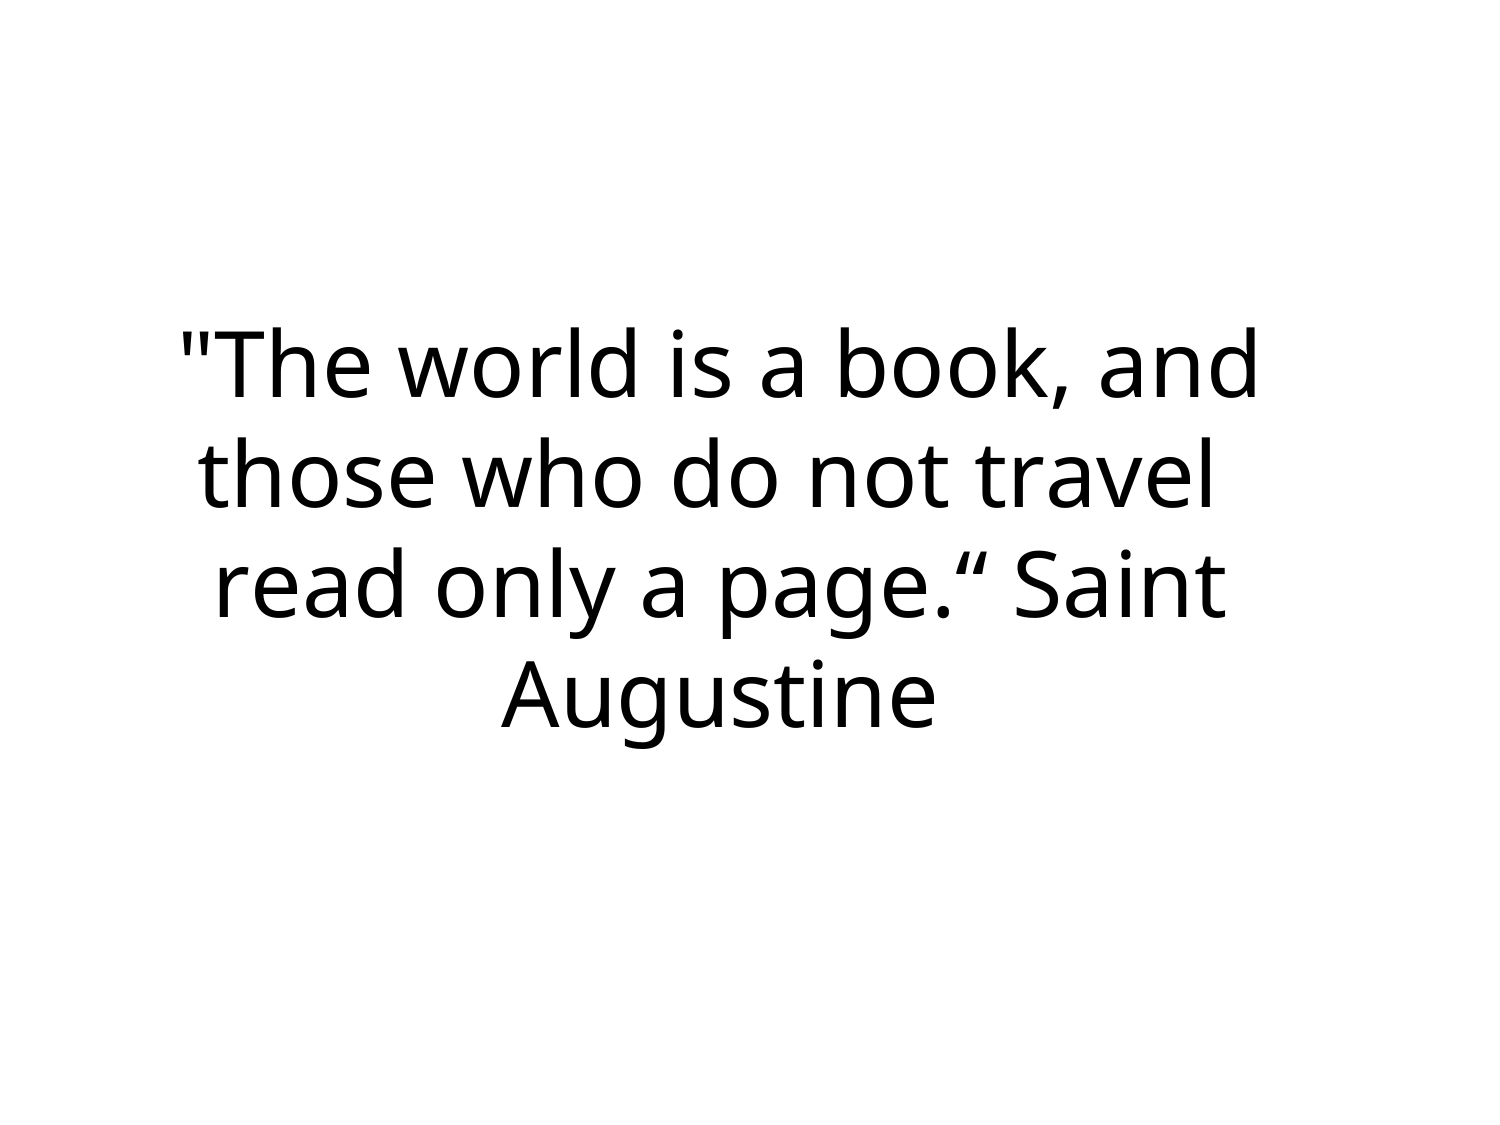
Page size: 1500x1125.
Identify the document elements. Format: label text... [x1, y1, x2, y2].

title "The world is a book, and those who do not travel read only a page.“ Saint Augustine [45, 298, 1396, 486]
